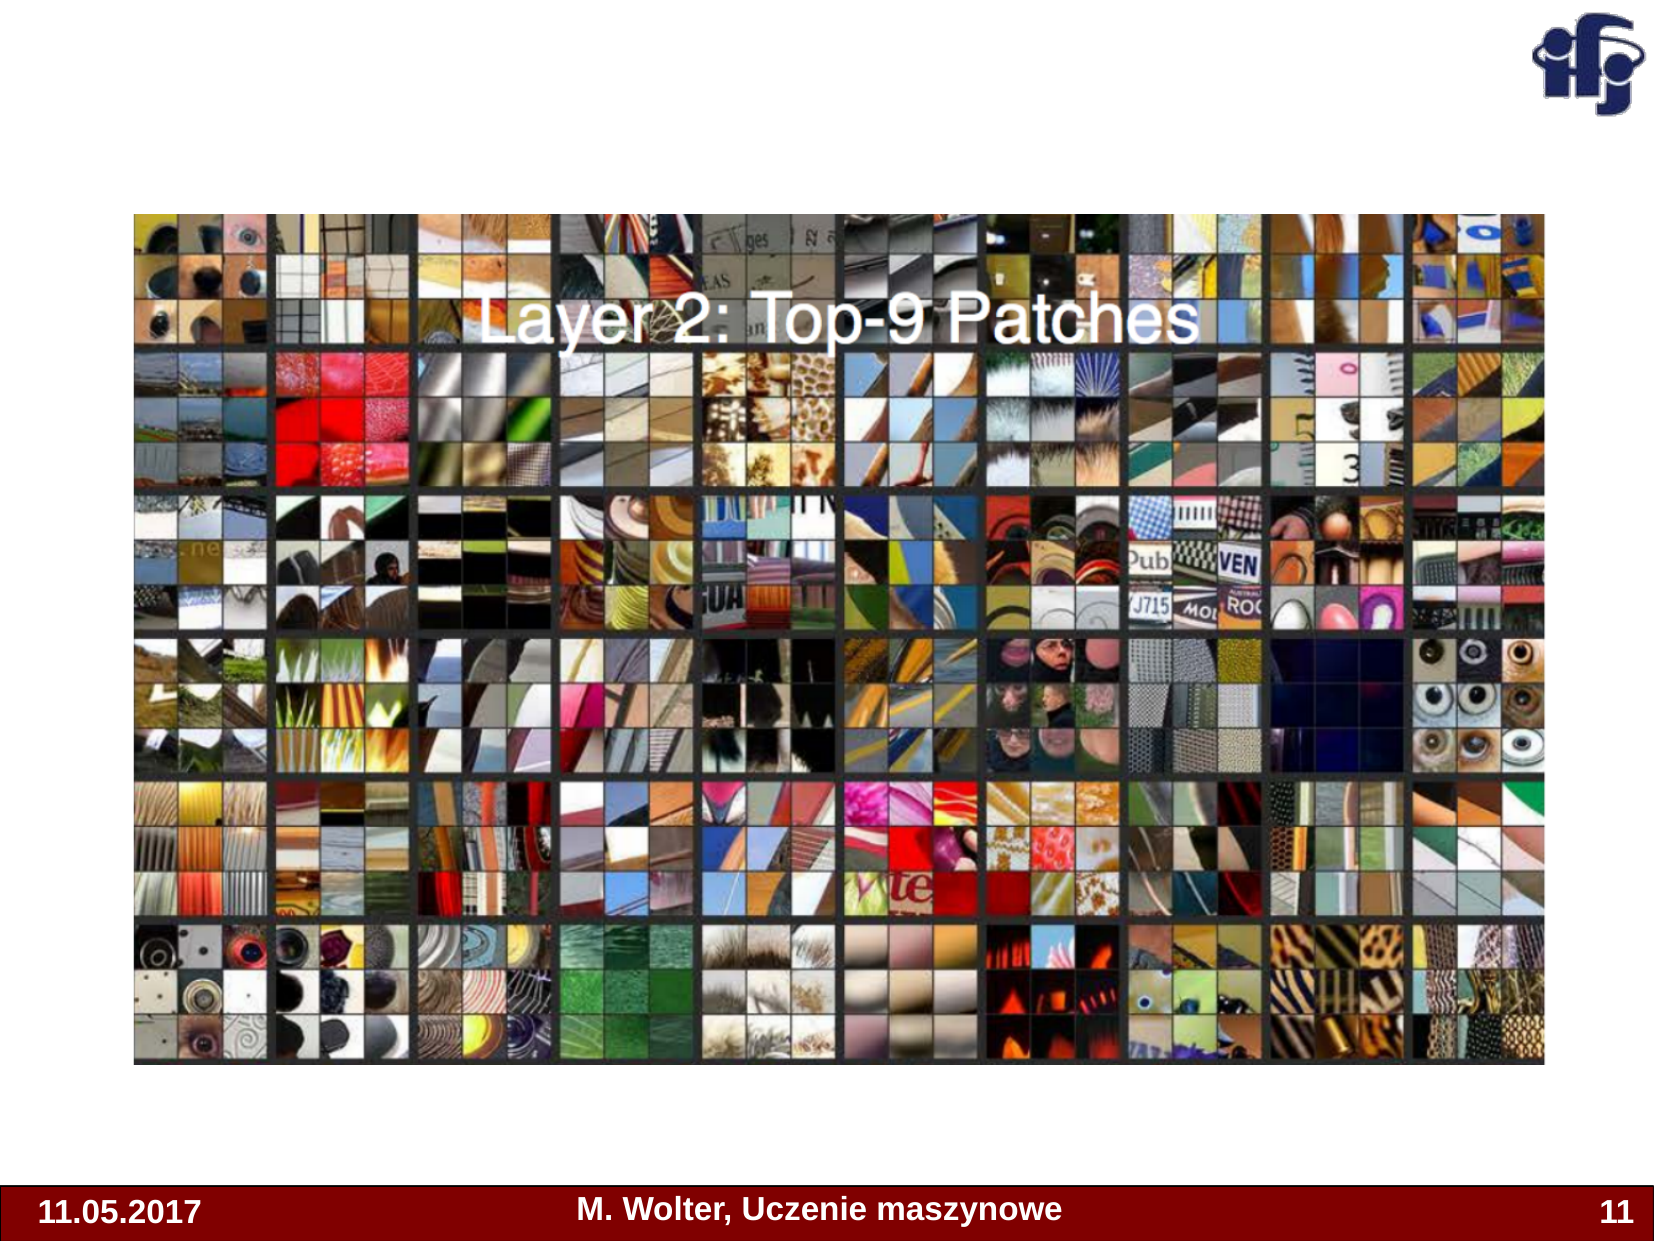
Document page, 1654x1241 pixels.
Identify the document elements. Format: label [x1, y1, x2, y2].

picture [1525, 0, 1654, 129]
picture [120, 214, 1559, 1066]
